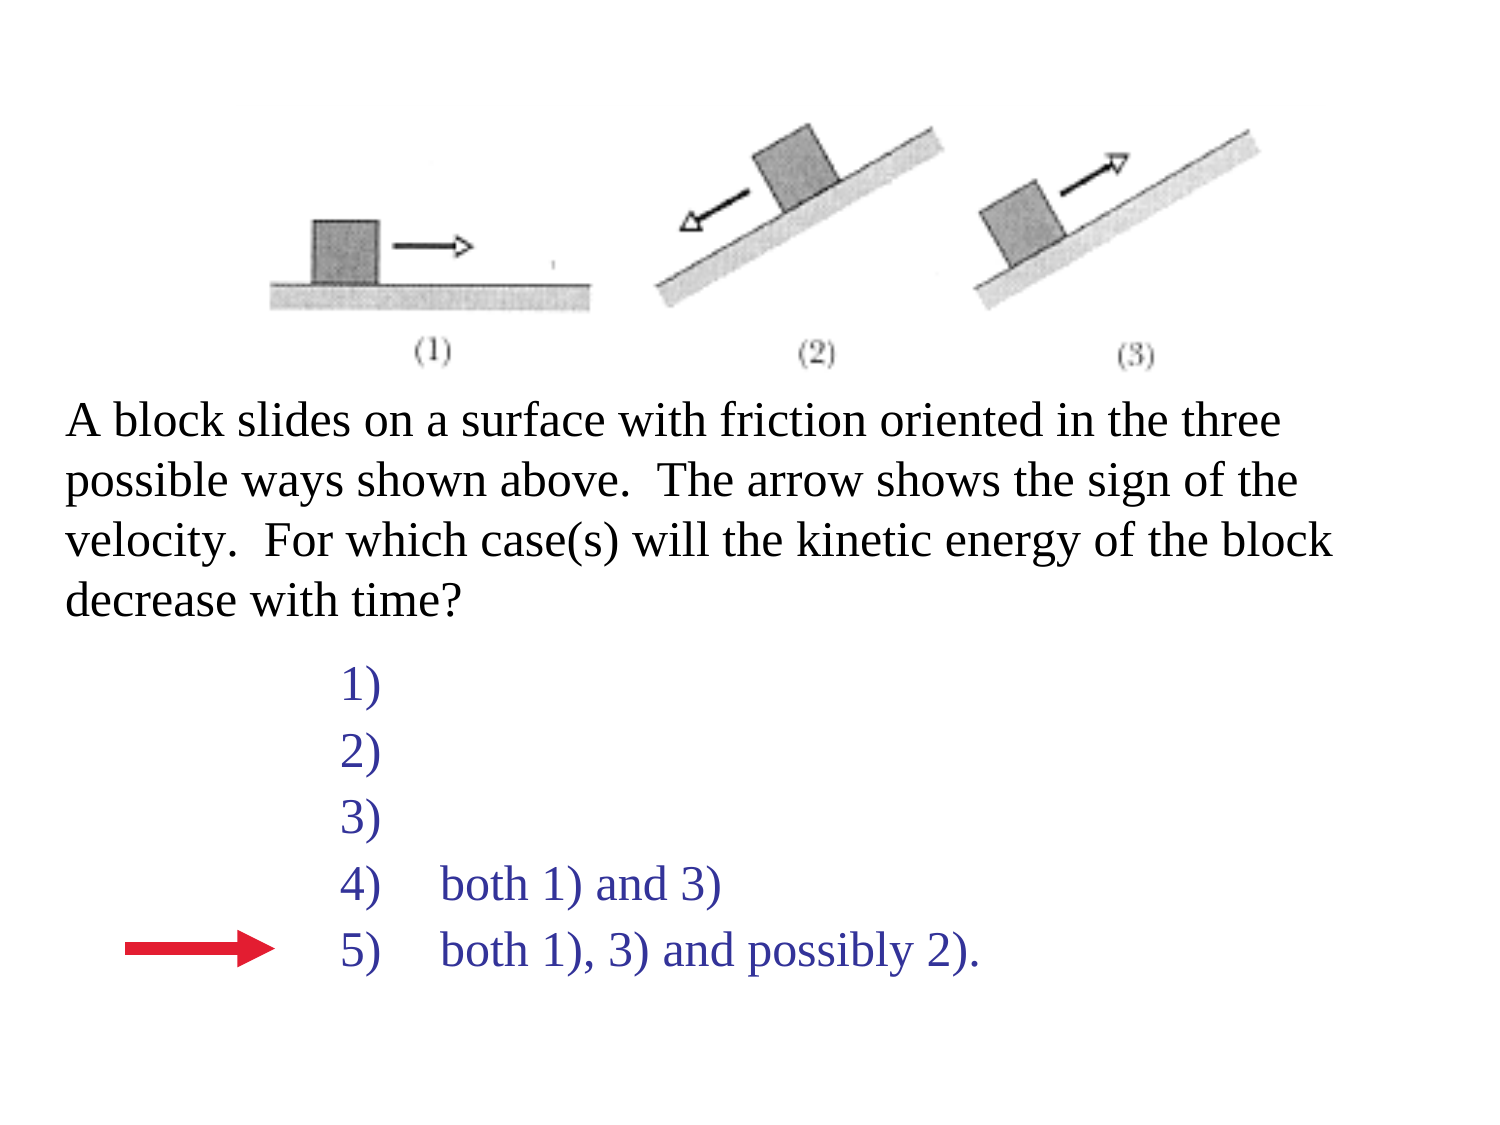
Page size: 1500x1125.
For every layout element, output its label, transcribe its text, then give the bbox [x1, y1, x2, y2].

title A block slides on a surface with friction oriented in the three possible ways shown above. The arrow shows the sign of the velocity. For which case(s) will the kinetic energy of the block decrease with time? [49, 378, 1425, 634]
picture [236, 104, 1326, 390]
list both 1) and 3) both 1), 3) and possibly 2). [324, 649, 1350, 1052]
